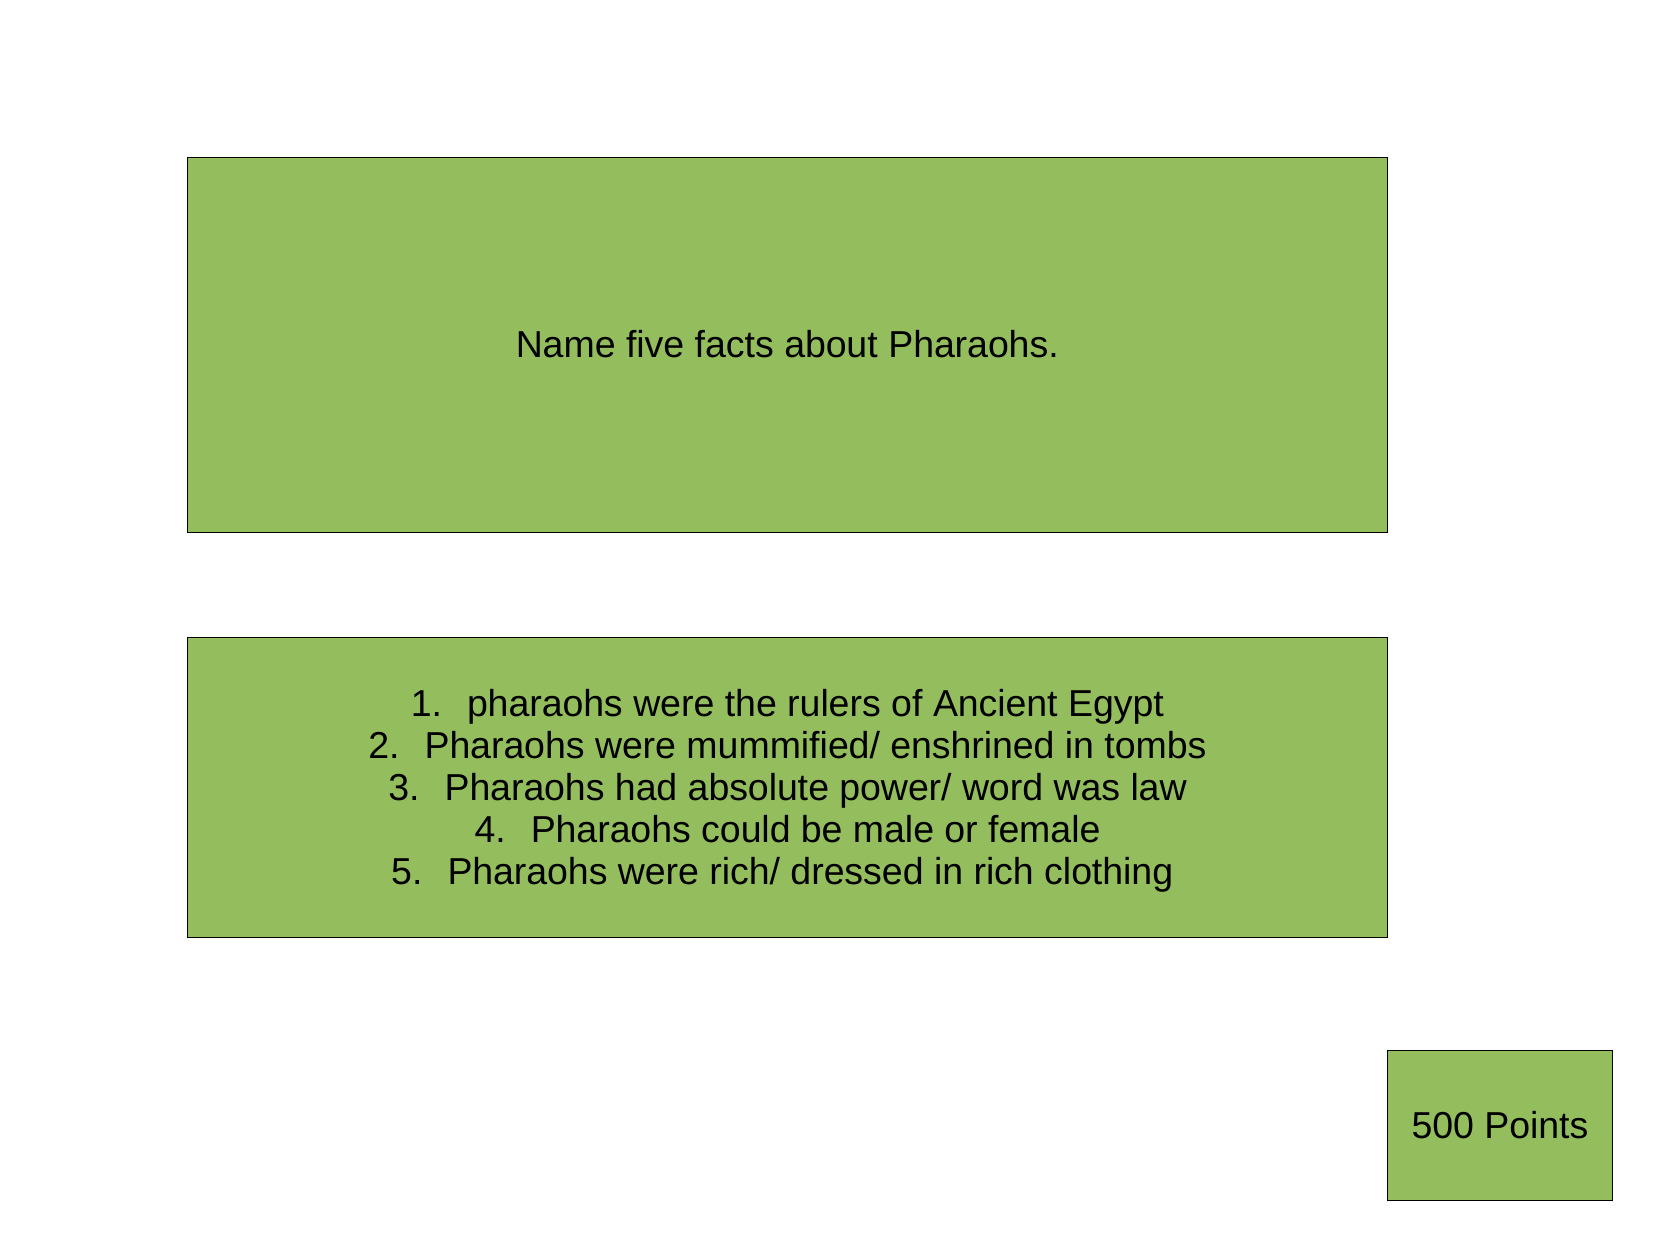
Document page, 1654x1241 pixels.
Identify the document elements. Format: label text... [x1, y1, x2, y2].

text_box 500 Points [1387, 1050, 1613, 1201]
text_box Name five facts about Pharaohs. [187, 157, 1388, 533]
text_box pharaohs were the rulers of Ancient Egypt Pharaohs were mummified/ enshrined in tombs Pharaohs had absolute power/ word was law Pharaohs could be male or female Pharaohs were rich/ dressed in rich clothing [187, 637, 1388, 938]
